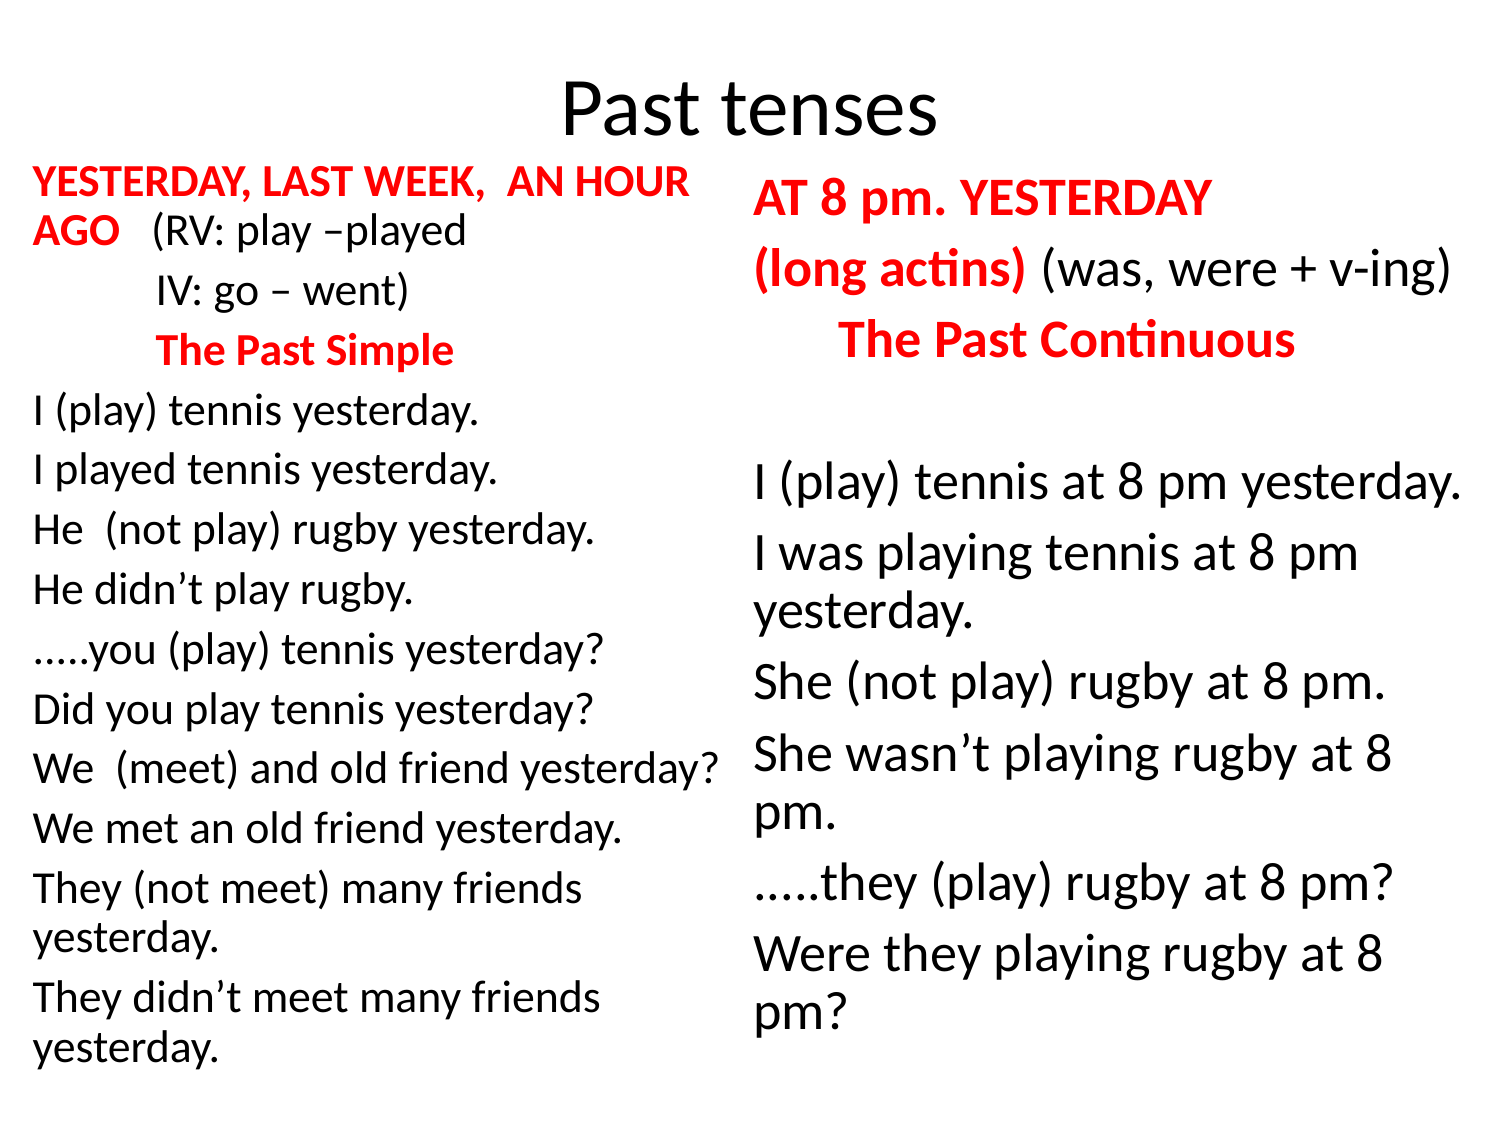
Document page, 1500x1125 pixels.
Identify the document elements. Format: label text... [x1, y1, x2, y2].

title Past tenses [75, 45, 1426, 150]
list YESTERDAY, LAST WEEK, AN HOUR AGO (RV: play –played IV: go – went) The Past Simple I (play) tennis yesterday. I played tennis yesterday. He (not play) rugby yesterday. He didn’t play rugby. .....you (play) tennis yesterday? Did you play tennis yesterday? We (meet) and old friend yesterday? We met an old friend yesterday. They (not meet) many friends yesterday. They didn’t meet many friends yesterday. [17, 149, 751, 1106]
list AT 8 pm. YESTERDAY (long actins) (was, were + v-ing) The Past Continuous I (play) tennis at 8 pm yesterday. I was playing tennis at 8 pm yesterday. She (not play) rugby at 8 pm. She wasn’t playing rugby at 8 pm. .....they (play) rugby at 8 pm? Were they playing rugby at 8 pm? [738, 160, 1483, 1071]
